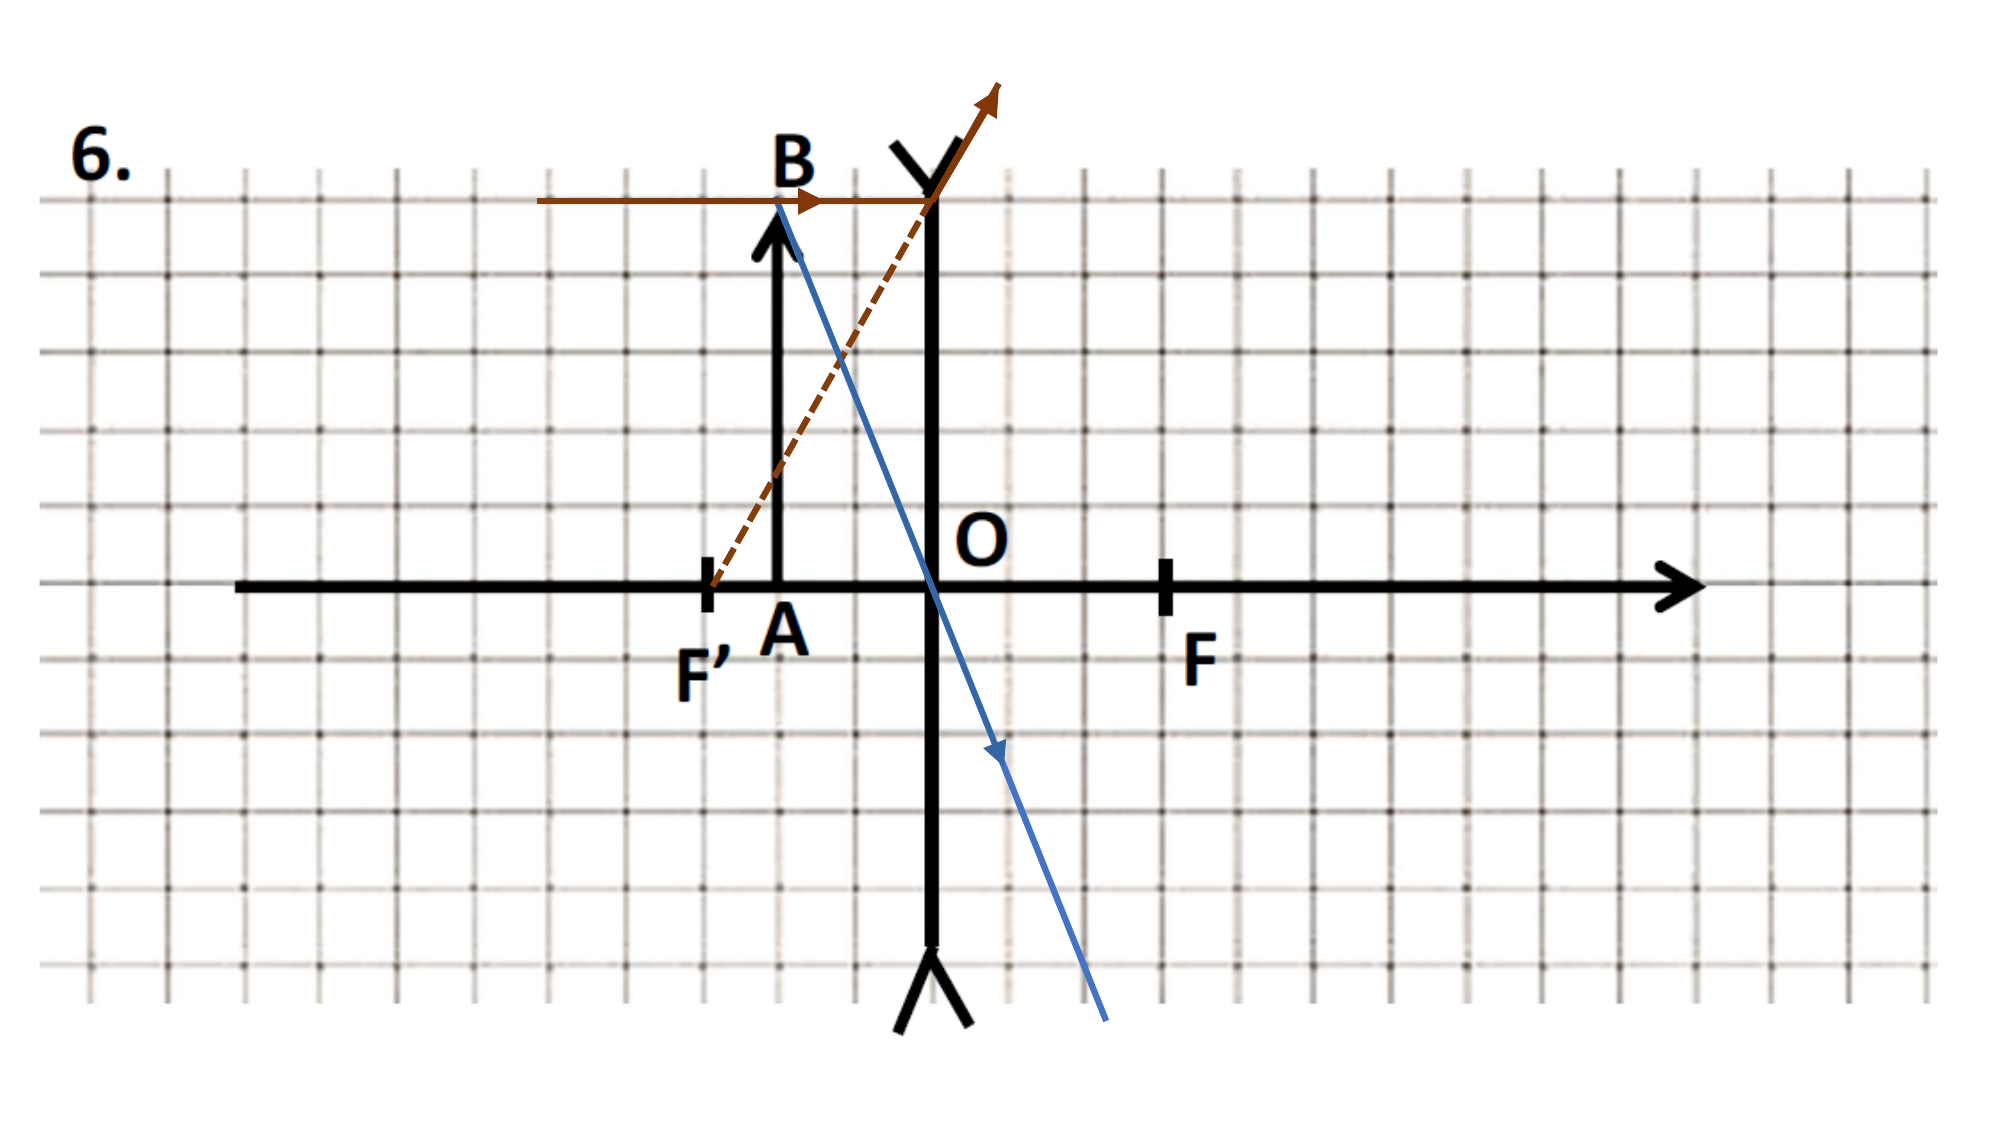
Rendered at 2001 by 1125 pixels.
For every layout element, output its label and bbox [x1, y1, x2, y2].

picture [39, 117, 1950, 1050]
